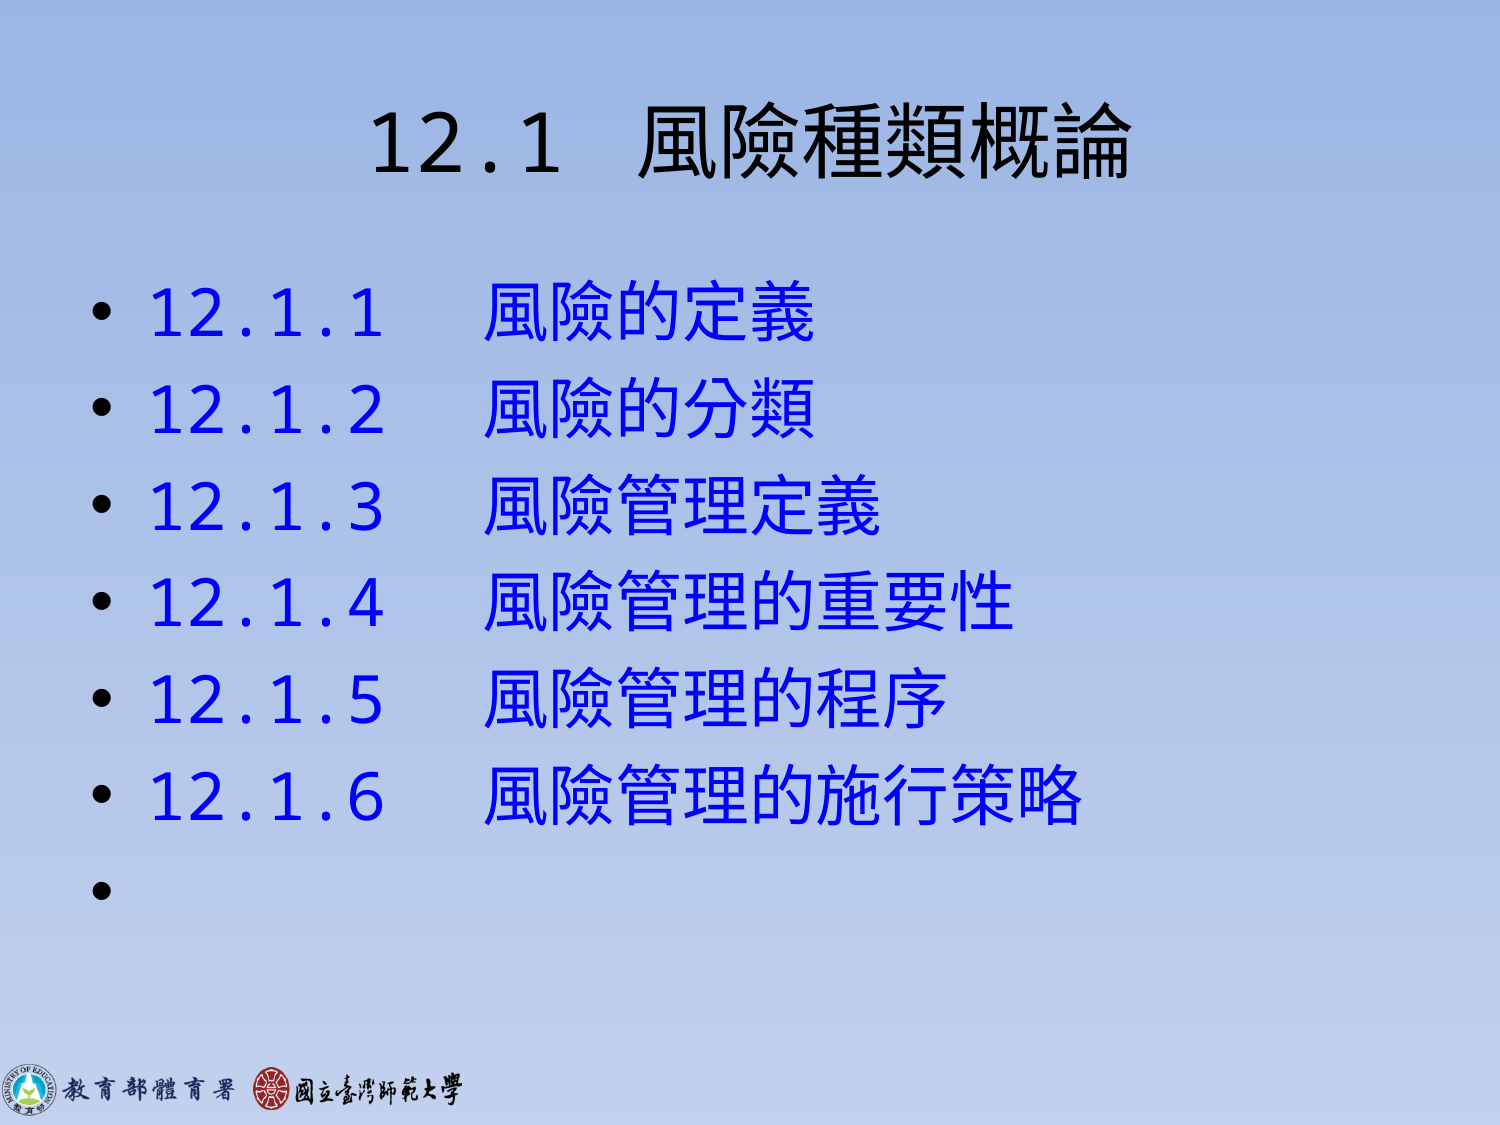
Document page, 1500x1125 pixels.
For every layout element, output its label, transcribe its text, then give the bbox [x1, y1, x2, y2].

list 12.1.1 風險的定義 12.1.2 風險的分類 12.1.3 風險管理定義 12.1.4 風險管理的重要性 12.1.5 風險管理的程序 12.1.6 風險管理的施行策略 [75, 262, 1426, 1005]
title 12.1 風險種類概論 [75, 45, 1426, 233]
